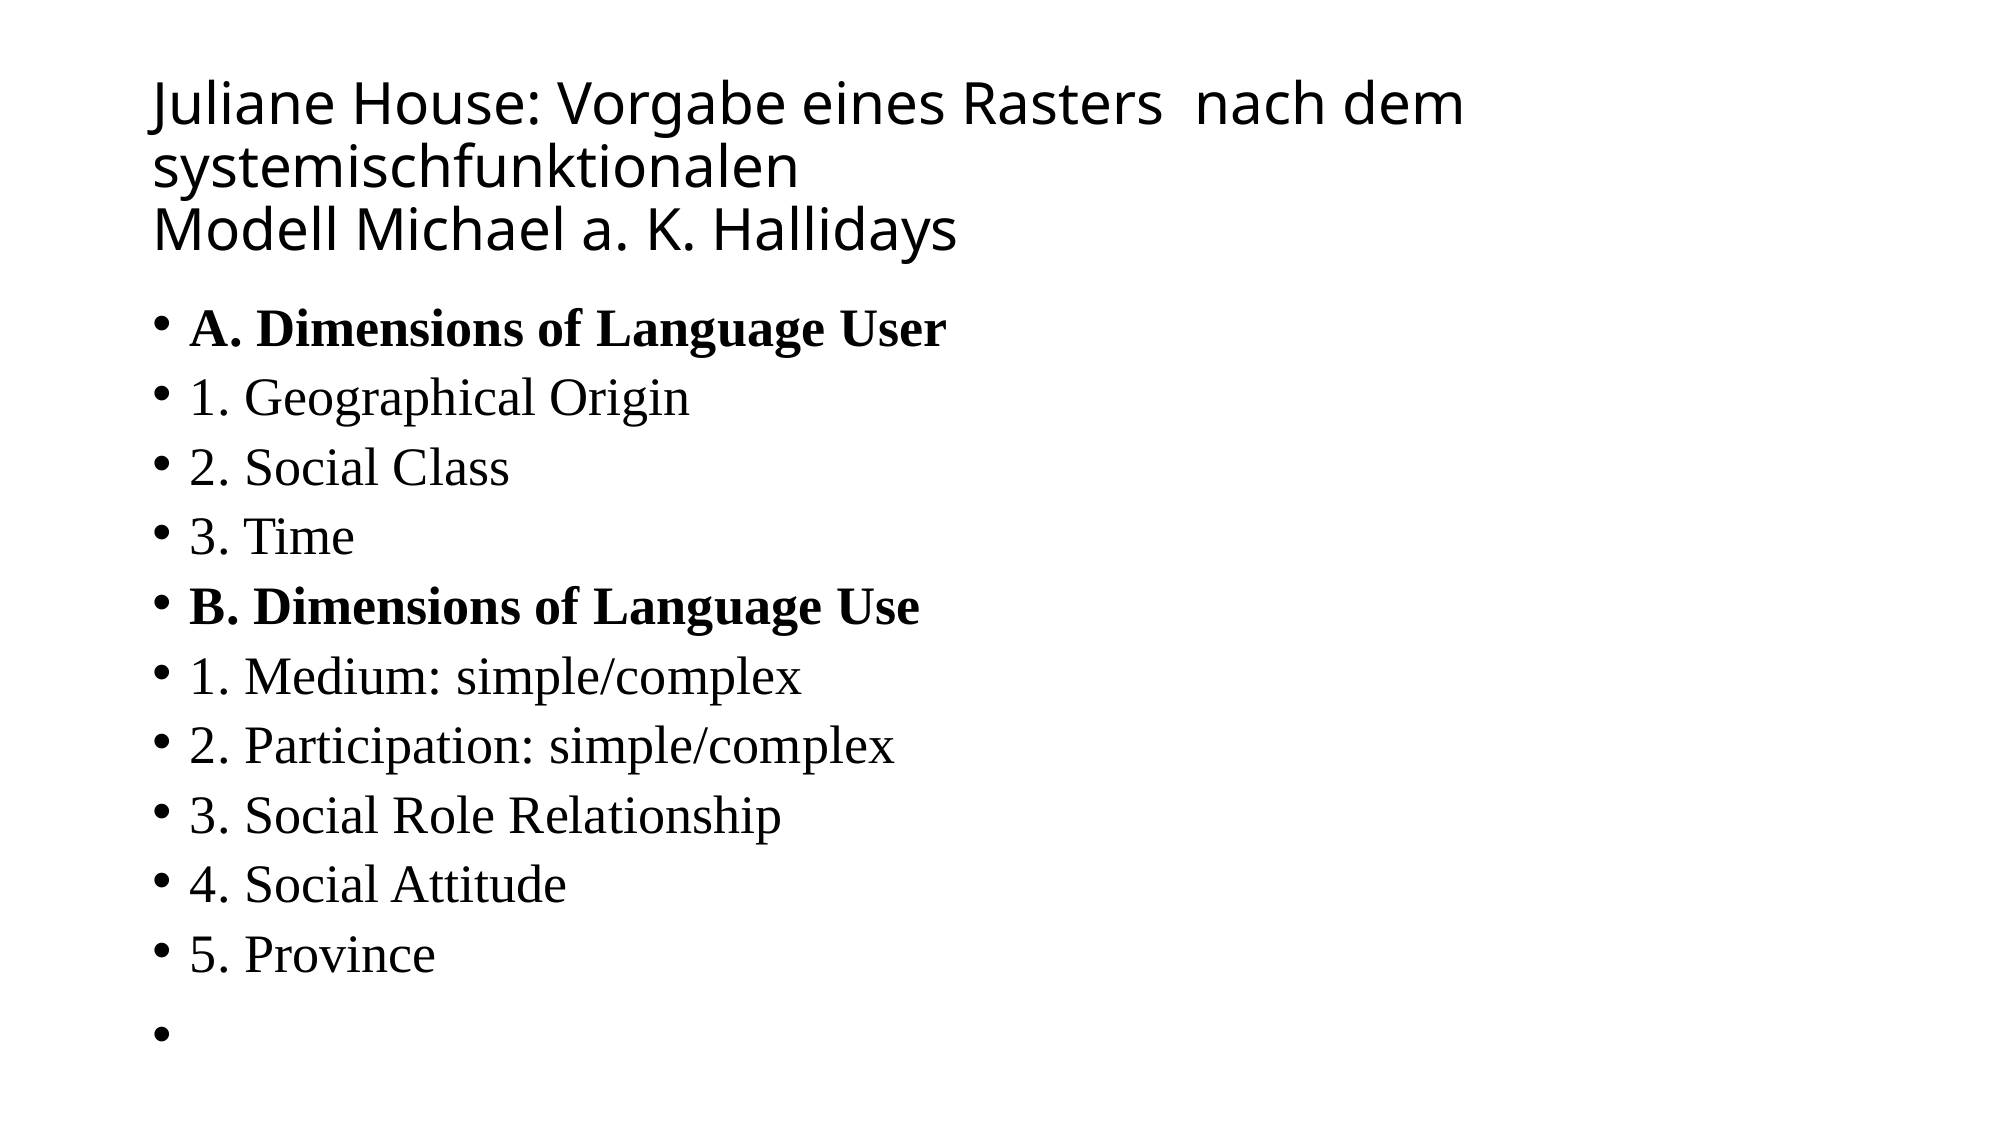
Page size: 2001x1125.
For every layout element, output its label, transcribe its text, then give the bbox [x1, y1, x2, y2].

list A. Dimensions of Language User 1. Geographical Origin 2. Social Class 3. Time B. Dimensions of Language Use 1. Medium: simple/complex 2. Participation: simple/complex 3. Social Role Relationship 4. Social Attitude 5. Province [137, 299, 1863, 1014]
title Juliane House: Vorgabe eines Rasters nach dem systemischfunktionalen Modell Michael a. K. Hallidays [137, 59, 1863, 278]
